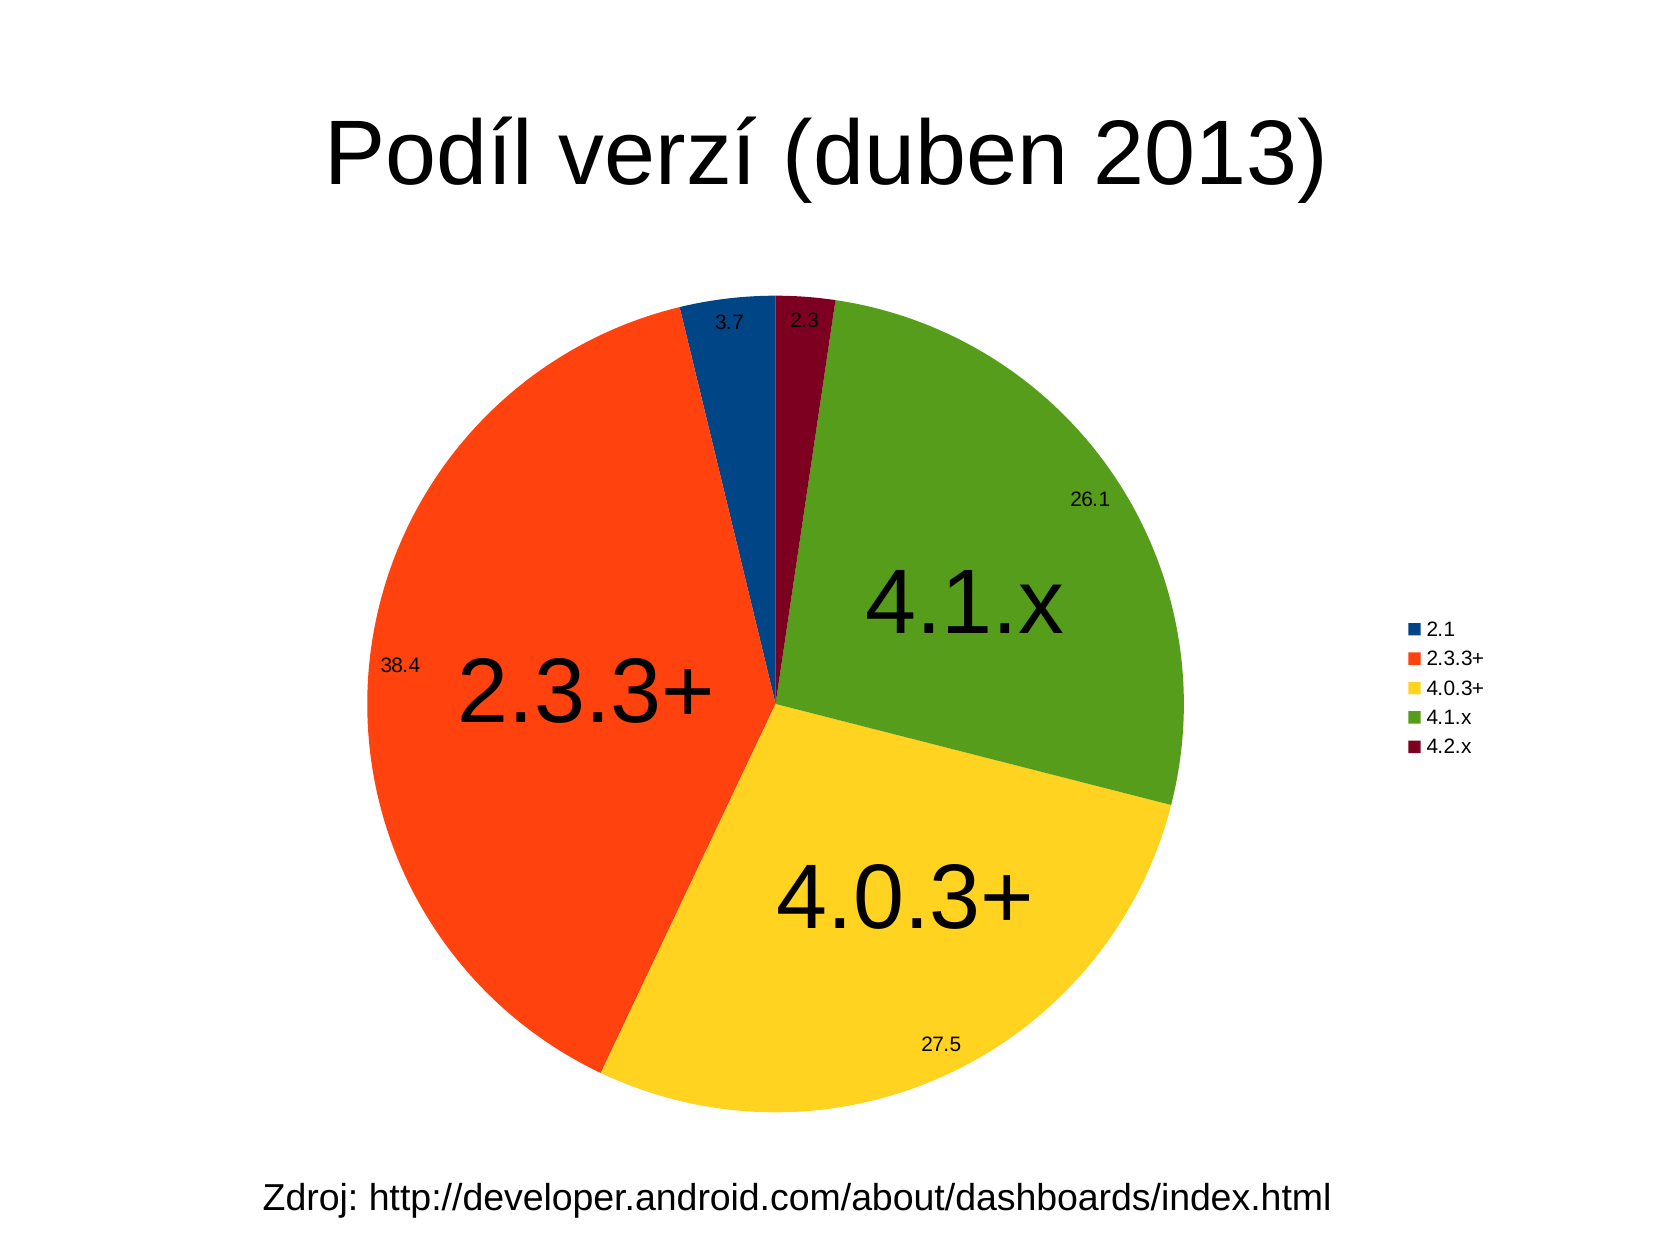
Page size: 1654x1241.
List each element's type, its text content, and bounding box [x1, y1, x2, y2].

title Podíl verzí (duben 2013) [82, 49, 1571, 257]
text_box 4.1.x [850, 543, 1099, 661]
text_box 2.3.3+ [442, 632, 745, 750]
text_box Zdroj: http://developer.android.com/about/dashboards/index.html [248, 1169, 1406, 1227]
chart [149, 246, 1504, 1131]
text_box 4.0.3+ [761, 838, 1063, 956]
